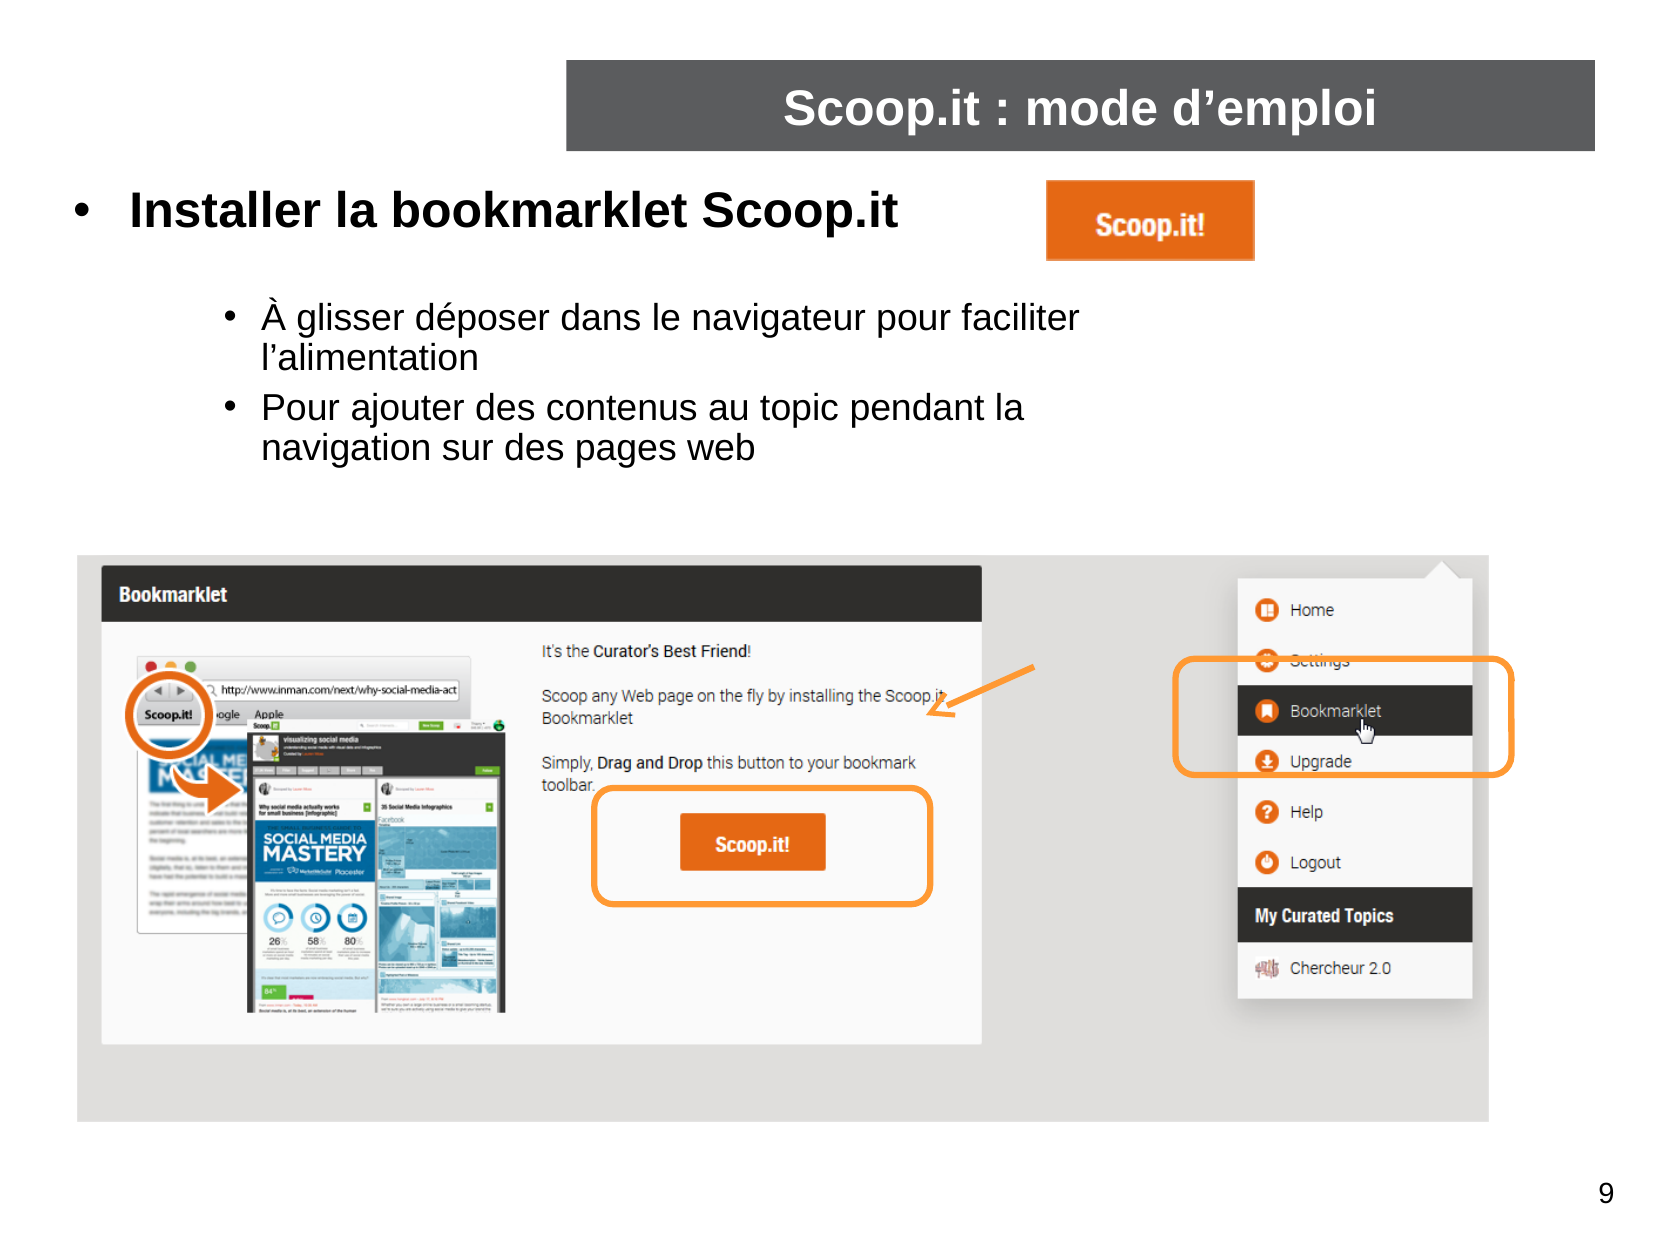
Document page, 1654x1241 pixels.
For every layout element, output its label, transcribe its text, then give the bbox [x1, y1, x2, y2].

picture [1179, 662, 1489, 771]
picture [1046, 180, 1255, 261]
text_box <numéro> [1243, 1166, 1630, 1241]
text_box Installer la bookmarklet Scoop.it À glisser déposer dans le navigateur pour faciliter l’alimentation Pour ajouter des contenus au topic pendant la navigation sur des pages web [58, 177, 1218, 545]
text_box Scoop.it : mode d’emploi [566, 60, 1595, 152]
picture [77, 555, 1489, 1122]
